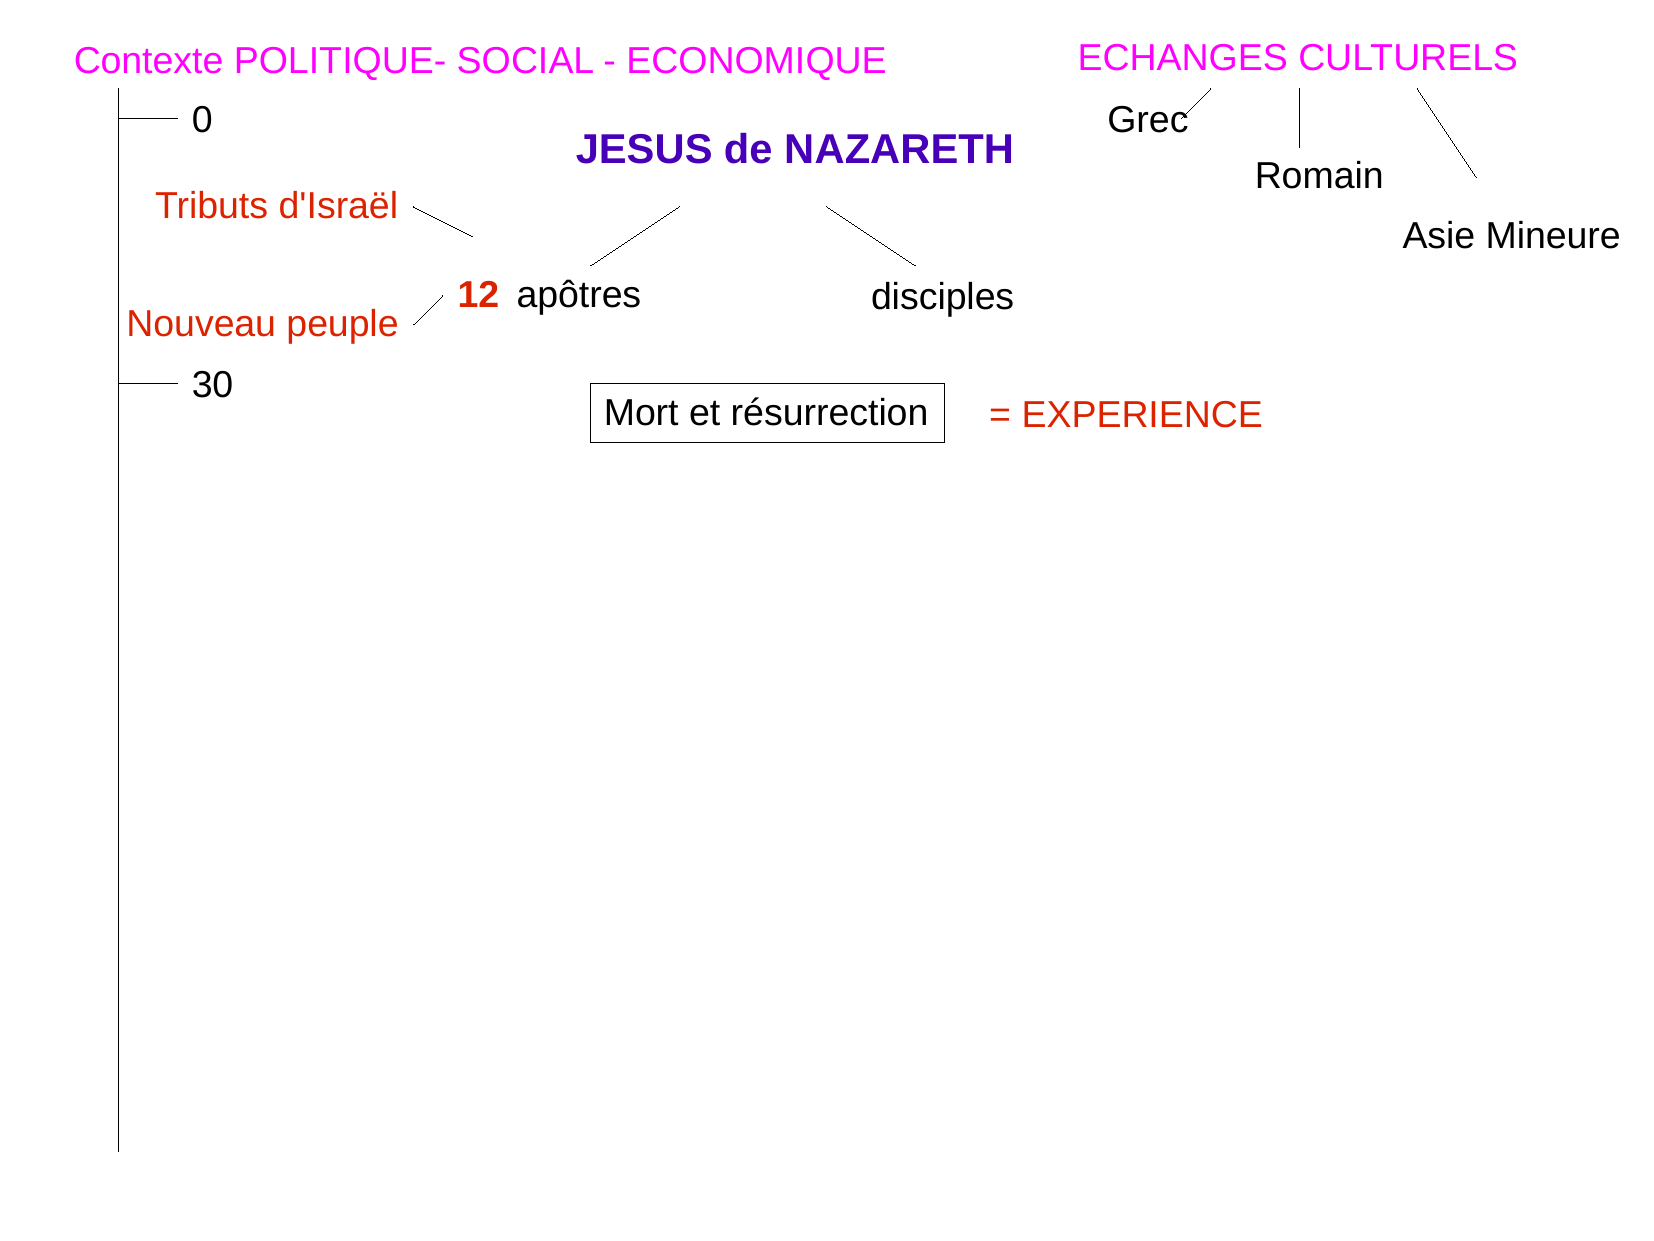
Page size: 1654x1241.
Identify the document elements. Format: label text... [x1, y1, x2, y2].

text_box ECHANGES CULTURELS [1062, 29, 1534, 87]
text_box = EXPERIENCE [974, 386, 1278, 443]
text_box disciples [856, 267, 1030, 325]
text_box Nouveau peuple [111, 295, 414, 355]
text_box apôtres [515, 265, 657, 323]
text_box Tributs d'Israël [140, 177, 414, 237]
text_box Asie Mineure [1387, 206, 1636, 264]
text_box 30 [177, 356, 249, 414]
text_box 12 [442, 265, 515, 324]
text_box 0 [177, 90, 228, 148]
text_box Mort et résurrection [591, 384, 944, 441]
text_box Grec [1092, 90, 1204, 148]
text_box Contexte POLITIQUE- SOCIAL - ECONOMIQUE [59, 31, 916, 89]
text_box JESUS de NAZARETH [561, 118, 1030, 181]
text_box Romain [1240, 147, 1399, 205]
